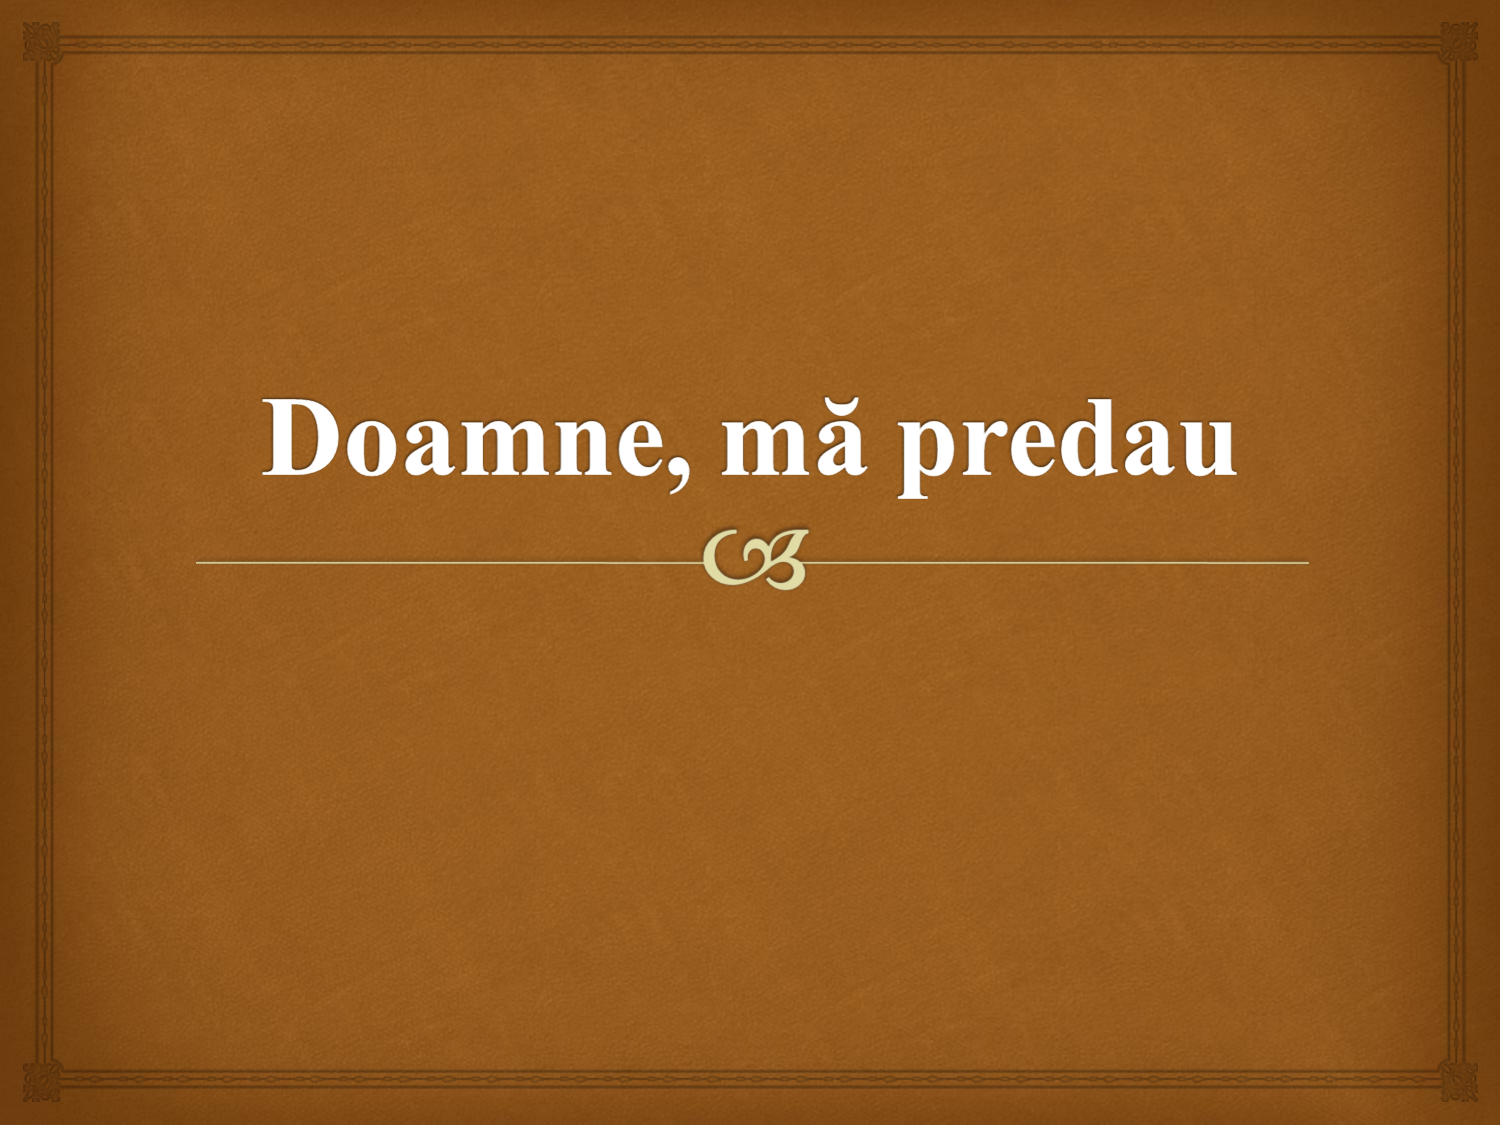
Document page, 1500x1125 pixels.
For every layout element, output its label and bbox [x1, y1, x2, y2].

picture [0, 0, 1500, 1125]
text_box [189, 228, 1339, 577]
